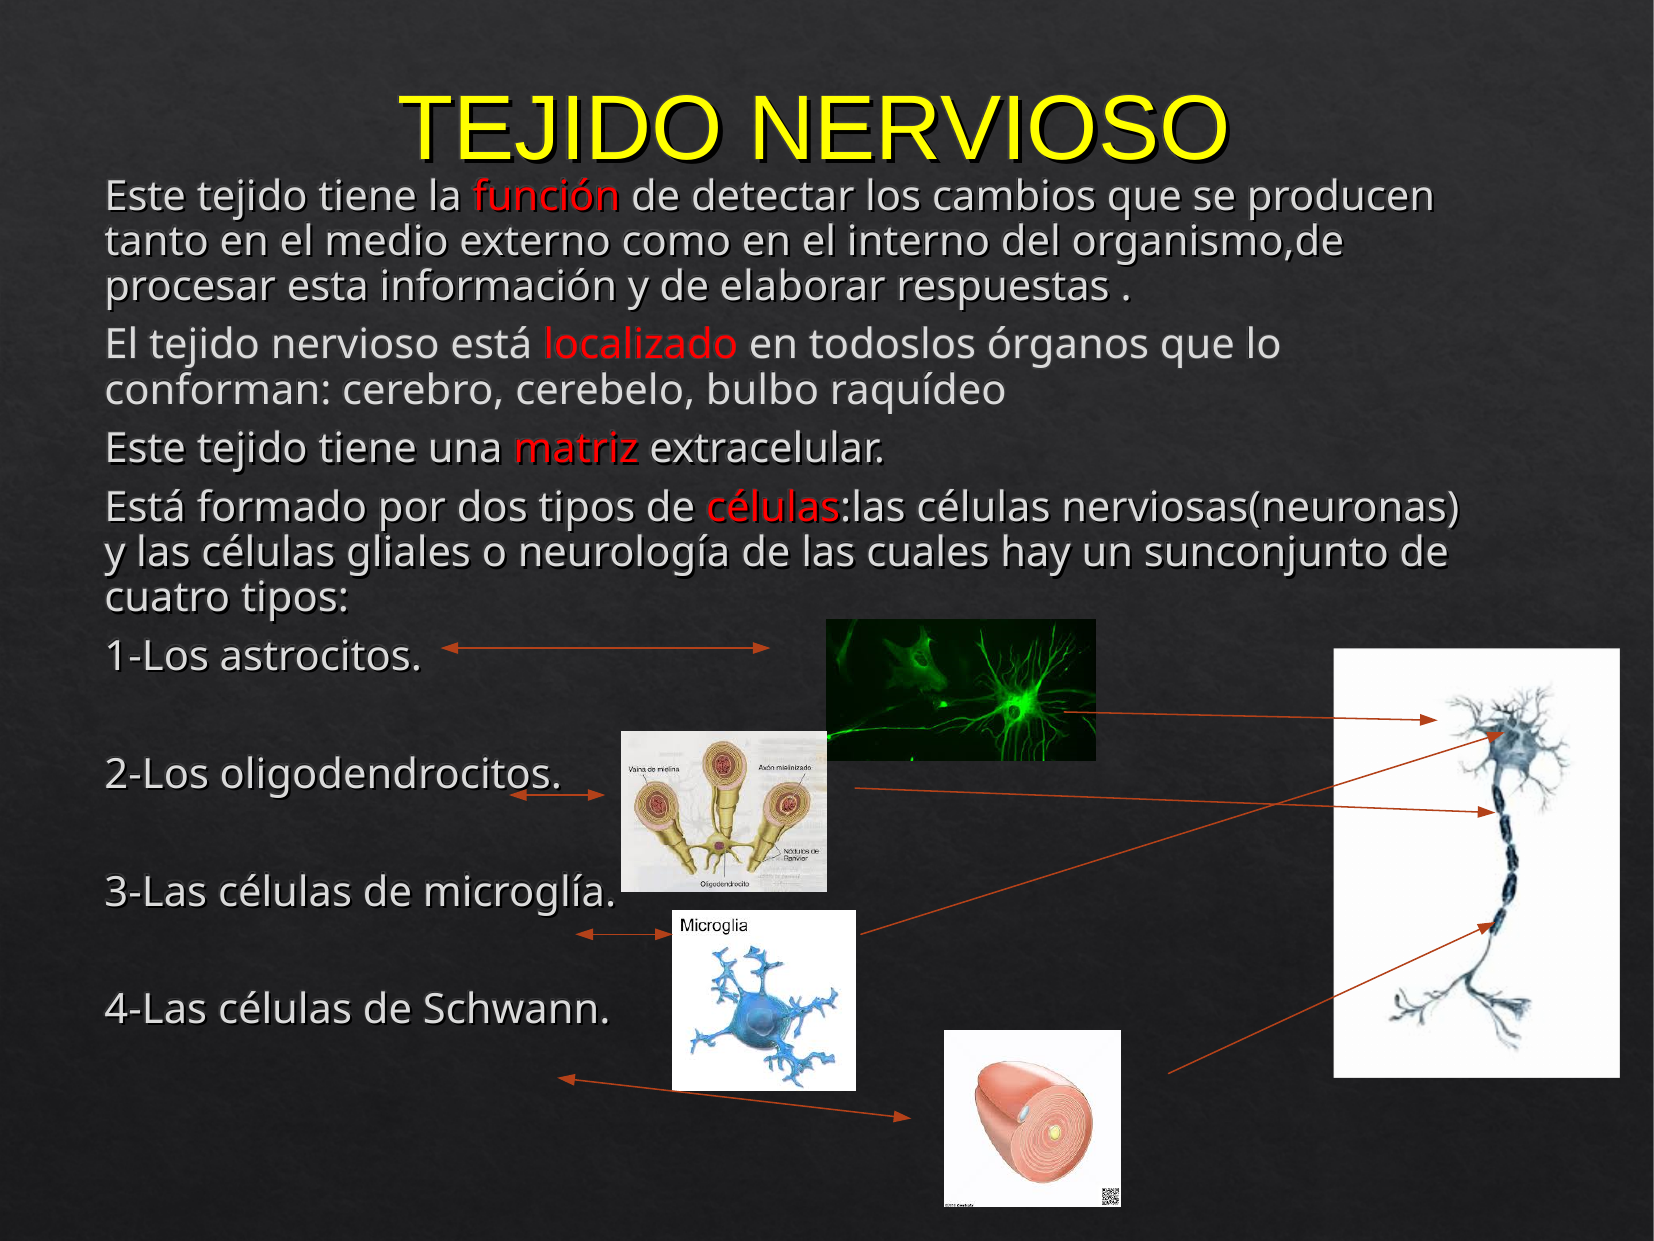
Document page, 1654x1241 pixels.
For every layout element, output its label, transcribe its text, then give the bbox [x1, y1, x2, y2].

picture [621, 619, 1096, 893]
picture [944, 1030, 1121, 1207]
title TEJIDO NERVIOSO [112, 35, 1517, 211]
picture [1333, 648, 1620, 1078]
list Este tejido tiene la función de detectar los cambios que se producen tanto en el medio externo como en el interno del organismo,de procesar esta información y de elaborar respuestas . El tejido nervioso está localizado en todoslos órganos que lo conforman: cerebro, cerebelo, bulbo raquídeo Este tejido tiene una matriz extracelular. Está formado por dos tipos de células:las células nerviosas(neuronas) y las células gliales o neurología de las cuales hay un sunconjunto de cuatro tipos: 1-Los astrocitos. 2-Los oligodendrocitos. 3-Las células de microglía. 4-Las células de Schwann. [75, 166, 1505, 1170]
picture [672, 910, 856, 1091]
